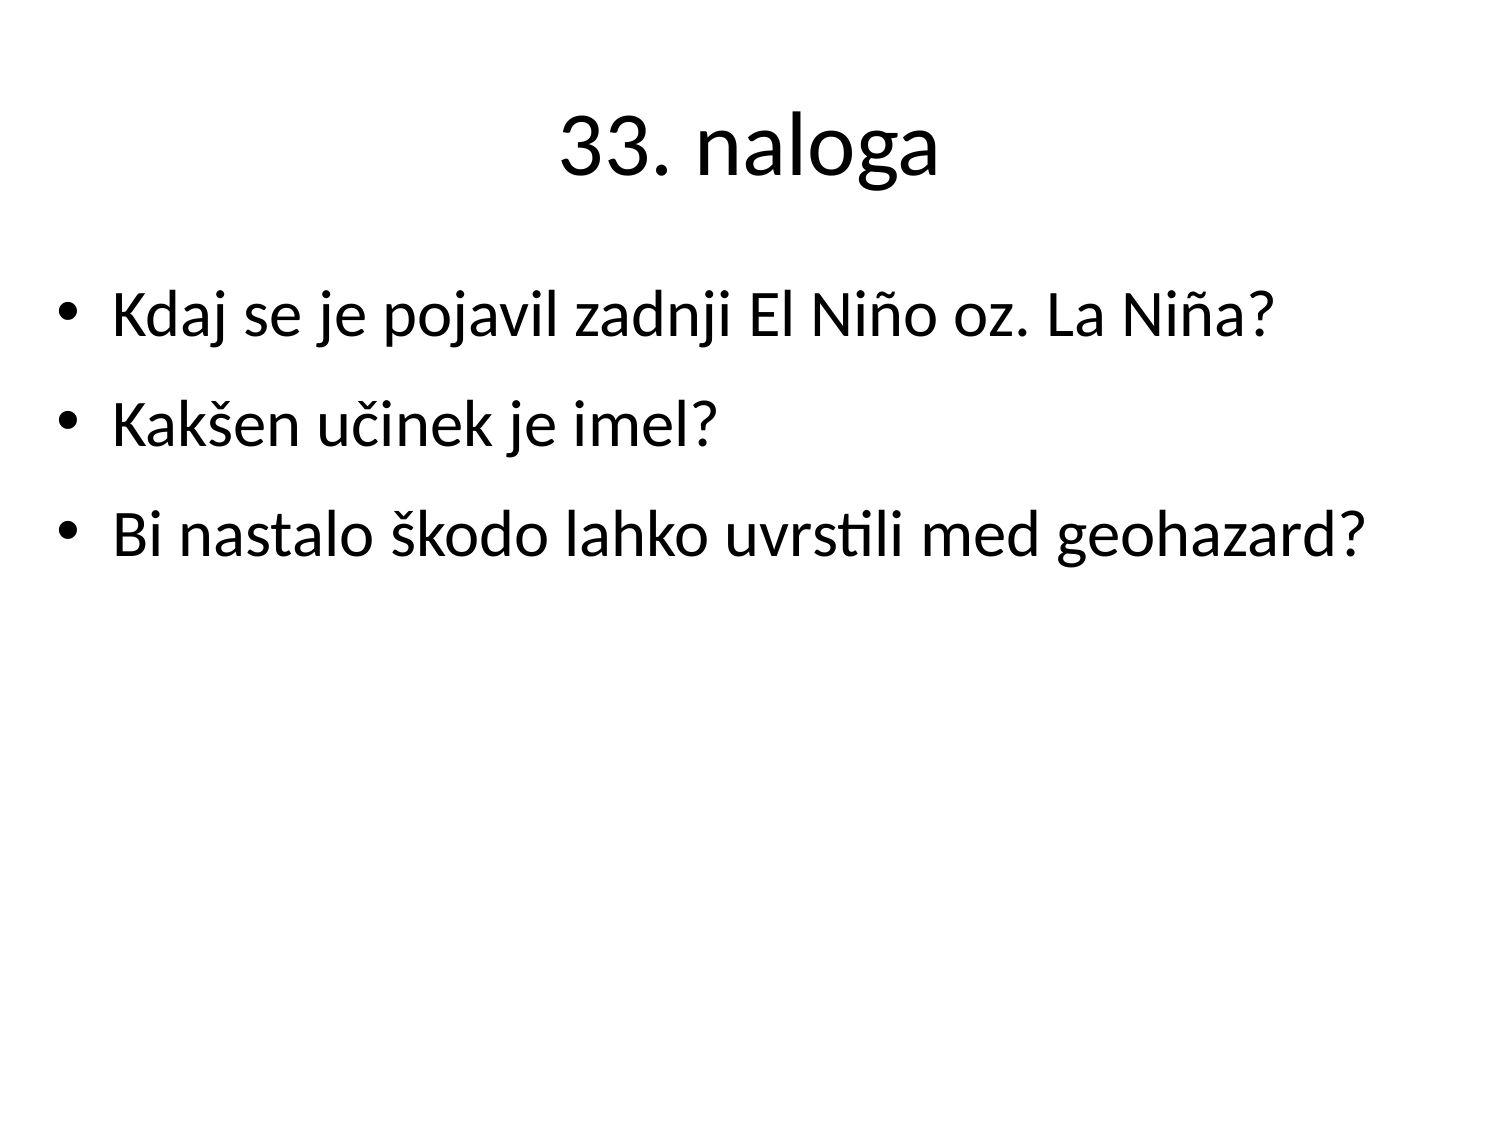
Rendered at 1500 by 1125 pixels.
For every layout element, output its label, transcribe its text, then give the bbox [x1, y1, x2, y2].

list Kdaj se je pojavil zadnji El Niño oz. La Niña? Kakšen učinek je imel? Bi nastalo škodo lahko uvrstili med geohazard? [41, 262, 1471, 1005]
title 33. naloga [75, 45, 1425, 233]
